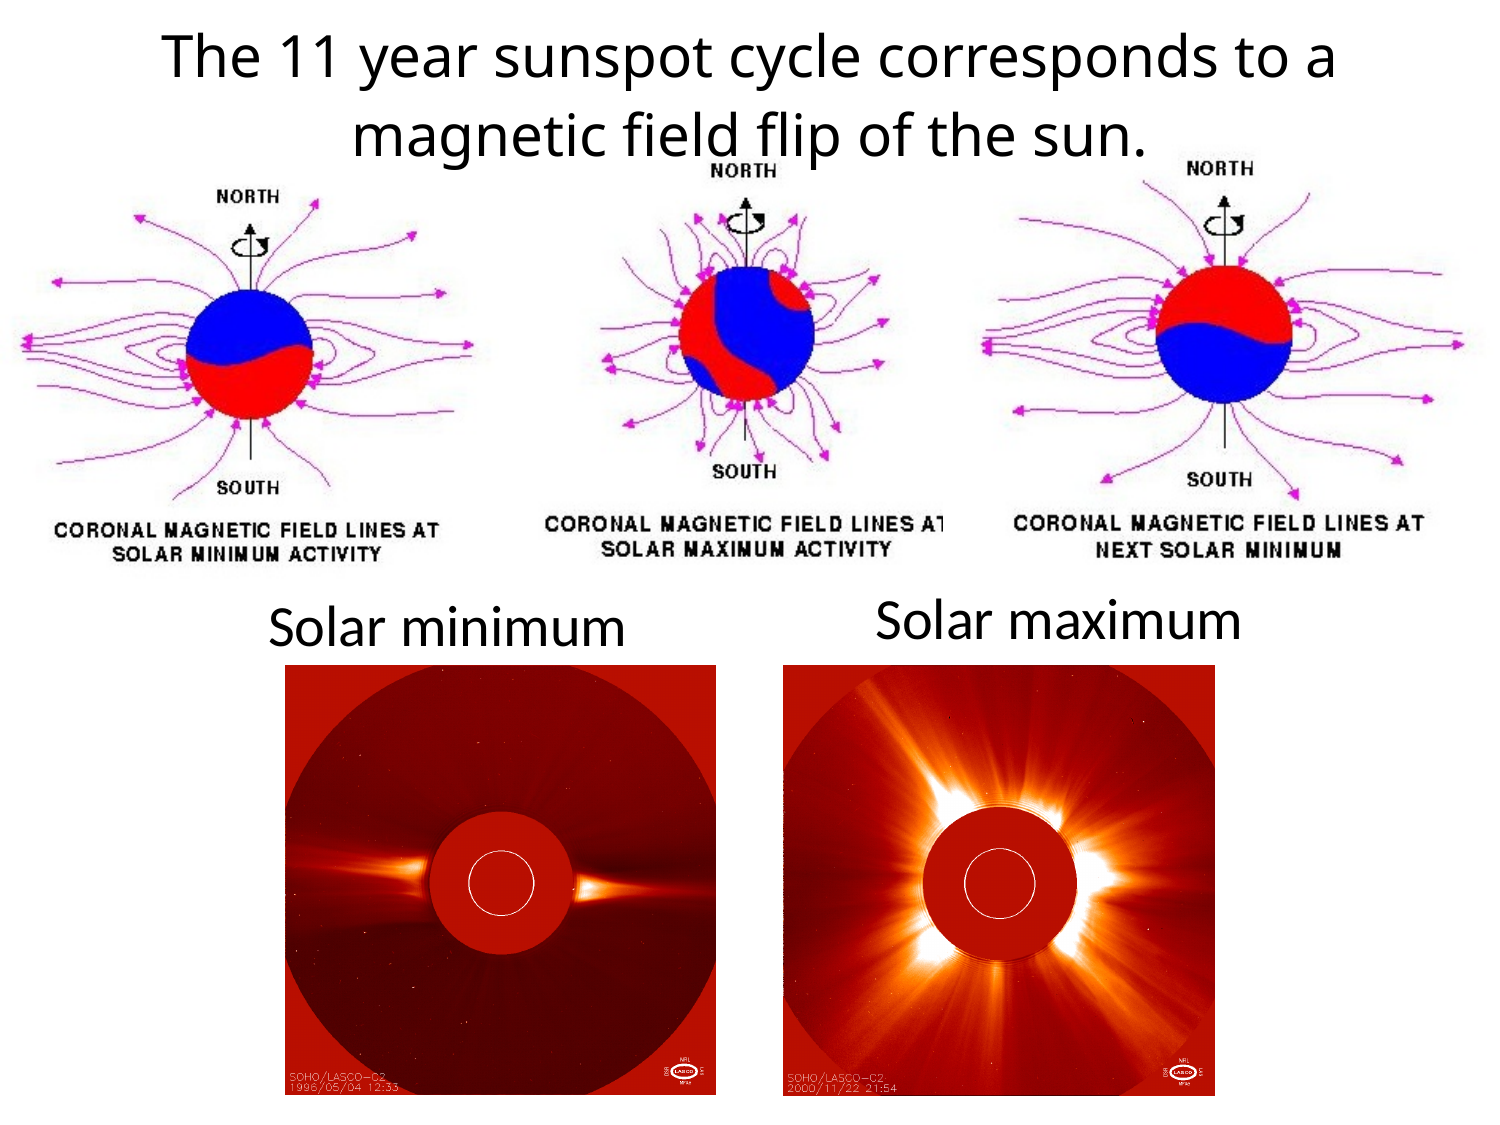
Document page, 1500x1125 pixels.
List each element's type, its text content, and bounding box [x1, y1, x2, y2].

picture [783, 665, 1215, 1096]
picture [527, 120, 1500, 593]
picture [0, 148, 499, 593]
text_box Solar maximum [783, 574, 1335, 659]
text_box Solar minimum [180, 580, 716, 666]
picture [285, 666, 716, 1095]
title The 11 year sunspot cycle corresponds to a magnetic field flip of the sun. [30, 26, 1471, 163]
